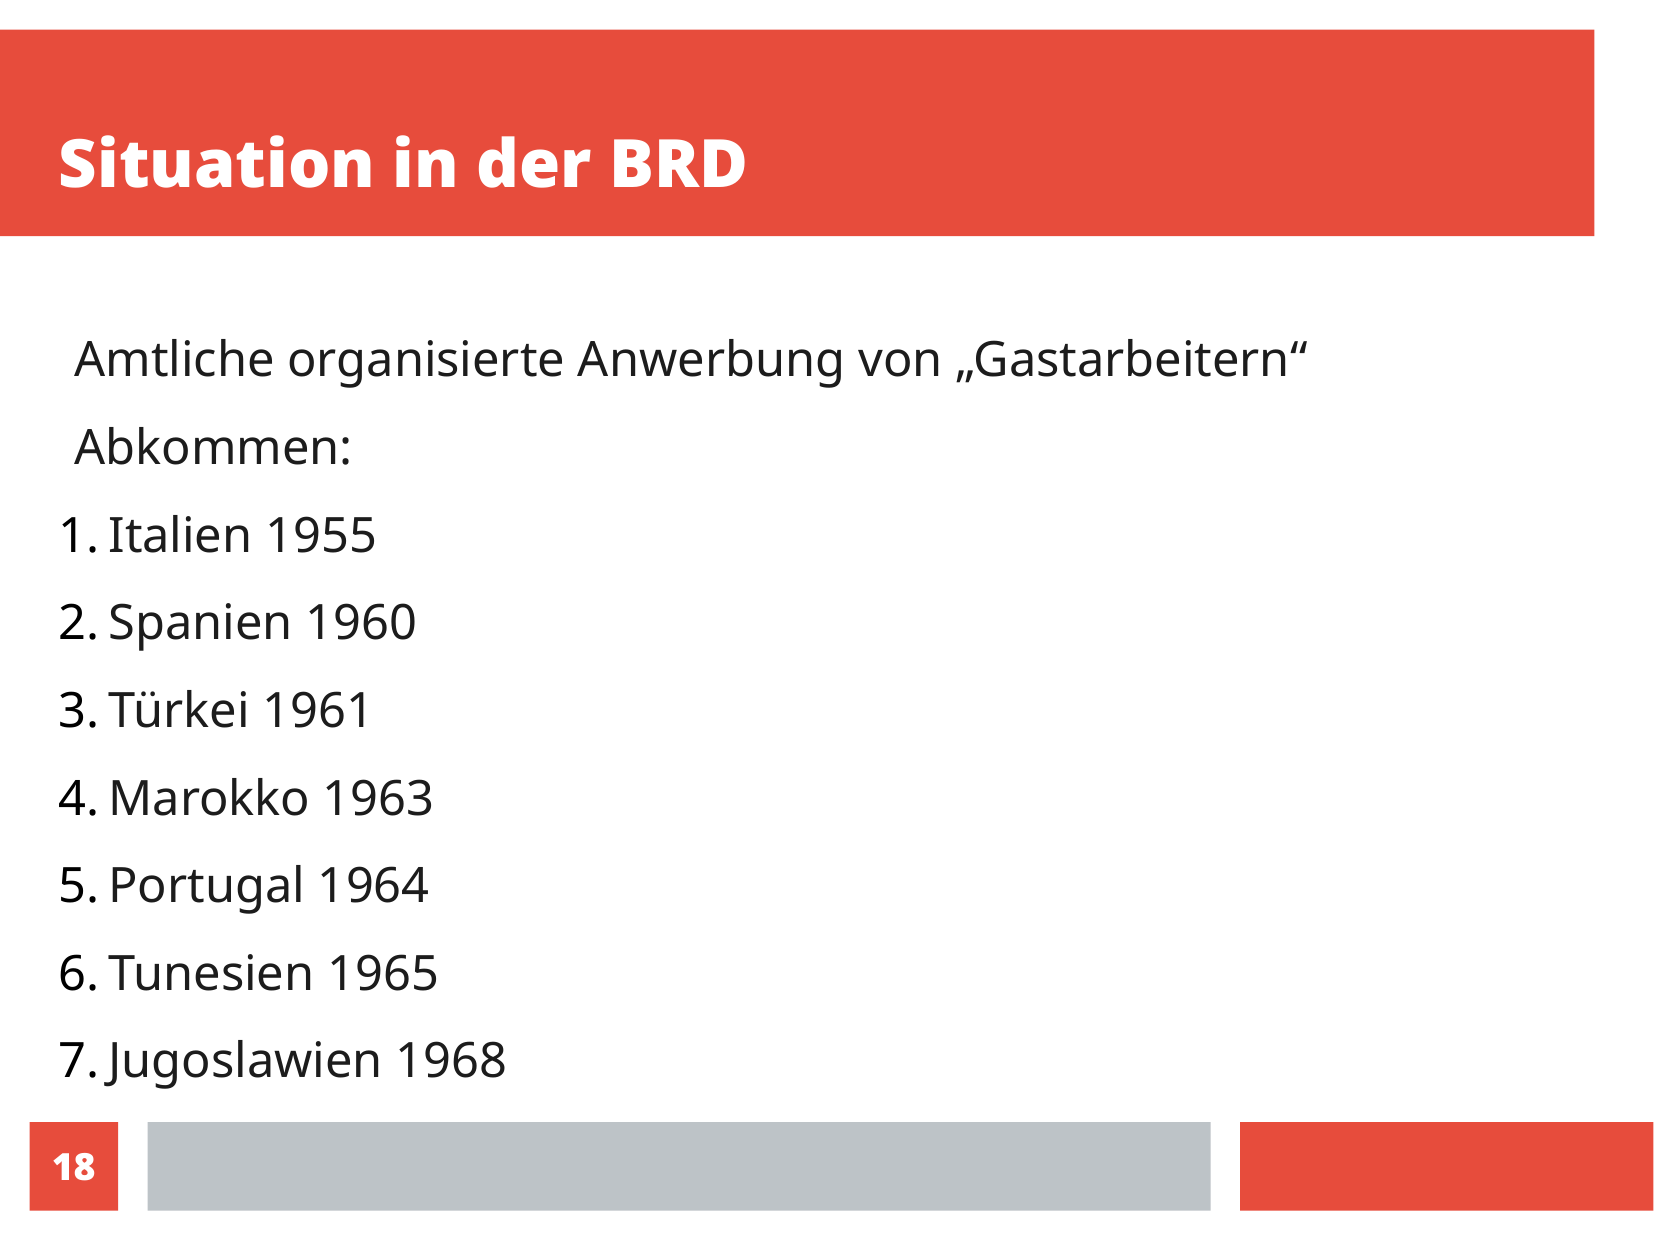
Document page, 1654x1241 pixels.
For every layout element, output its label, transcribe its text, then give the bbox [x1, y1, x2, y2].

title Situation in der BRD [59, 59, 1595, 207]
list Amtliche organisierte Anwerbung von „Gastarbeitern“ Abkommen: Italien 1955 Spanien 1960 Türkei 1961 Marokko 1963 Portugal 1964 Tunesien 1965 Jugoslawien 1968 [59, 324, 1565, 1093]
